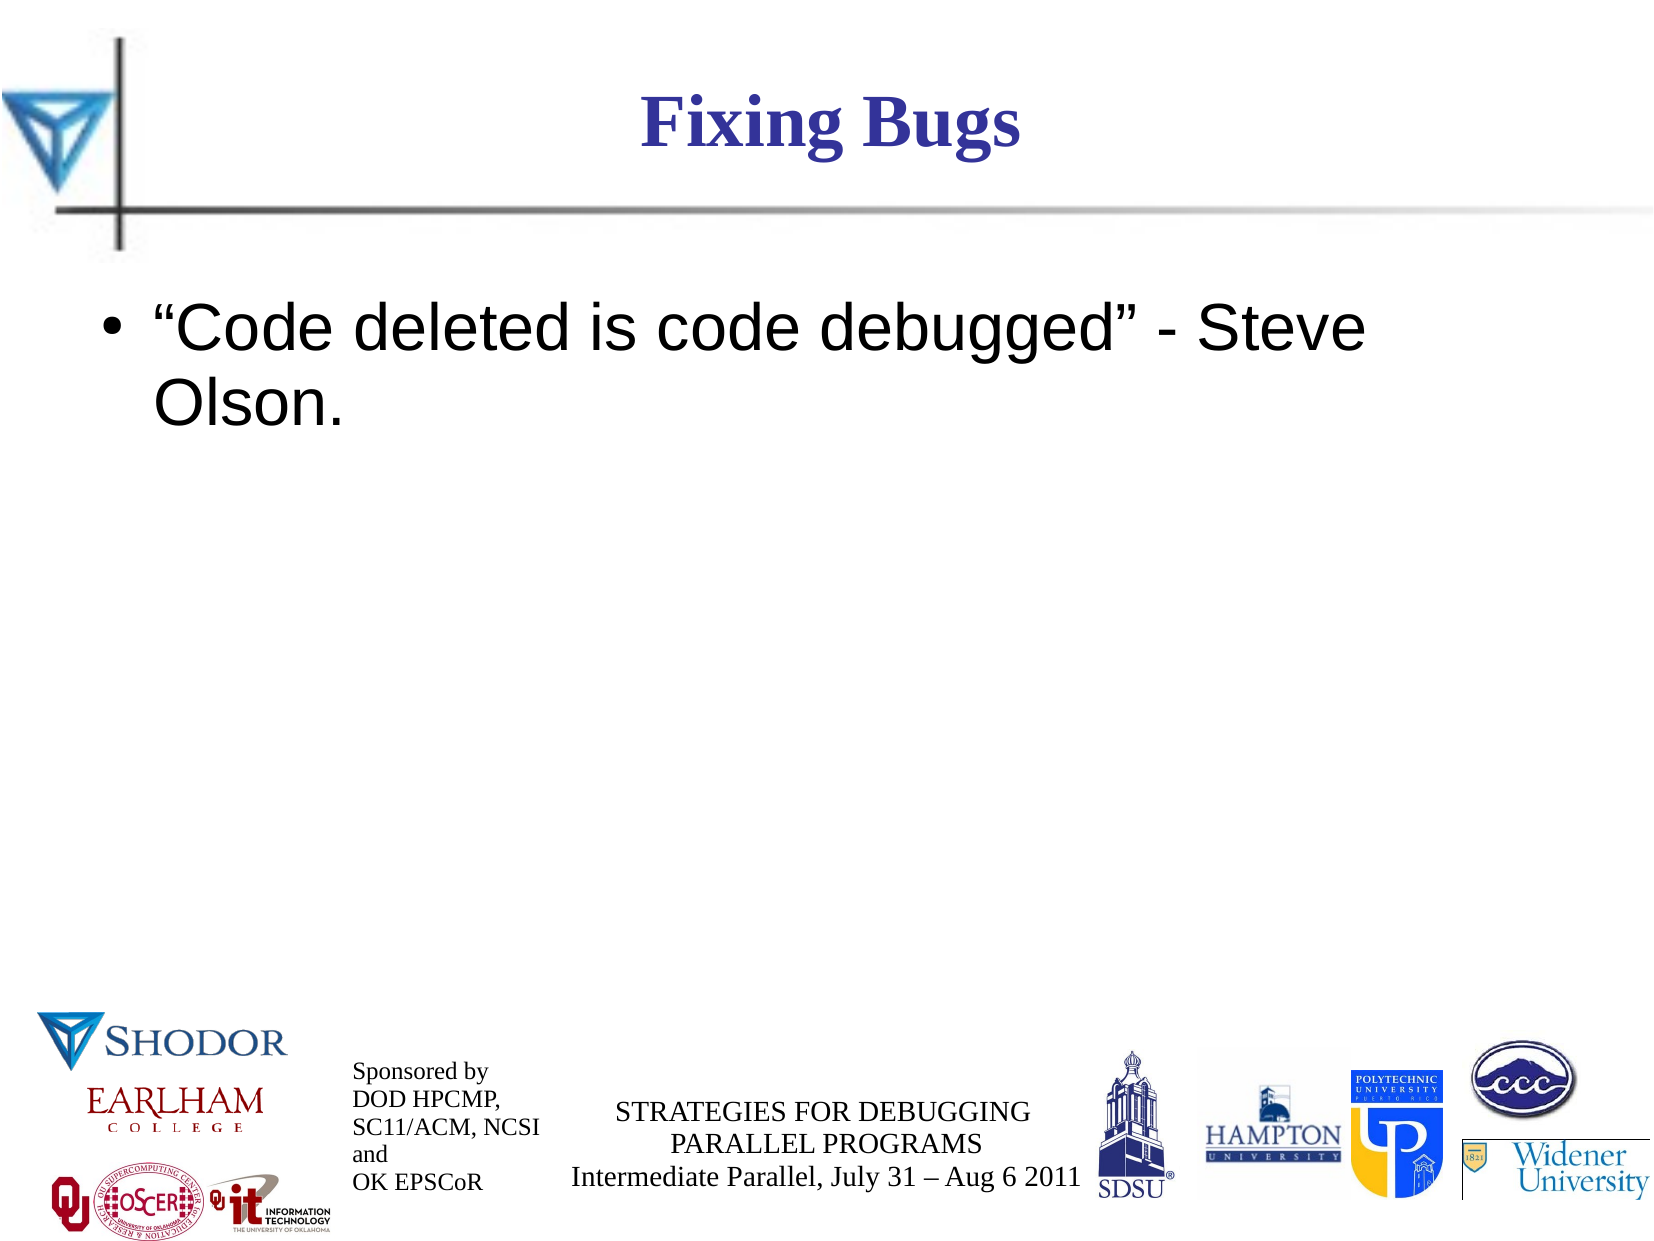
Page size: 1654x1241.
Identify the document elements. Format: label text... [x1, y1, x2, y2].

picture [2, 28, 1654, 263]
text_box STRATEGIES FOR DEBUGGING PARALLEL PROGRAMS Intermediate Parallel, July 31 – Aug 6 2011 [1351, 1088, 1654, 1201]
picture [1571, 1030, 1581, 1088]
picture [75, 1031, 82, 1053]
text_box STRATEGIES FOR DEBUGGING PARALLEL PROGRAMS Intermediate Parallel, July 31 – Aug 6 2011 [0, 1088, 1197, 1201]
picture [37, 1012, 82, 1071]
picture [1197, 1126, 1351, 1201]
picture [50, 1201, 90, 1233]
list “Code deleted is code debugged” - Steve Olson. [82, 290, 1571, 1126]
title Fixing Bugs [86, 17, 1576, 226]
picture [93, 1201, 338, 1241]
